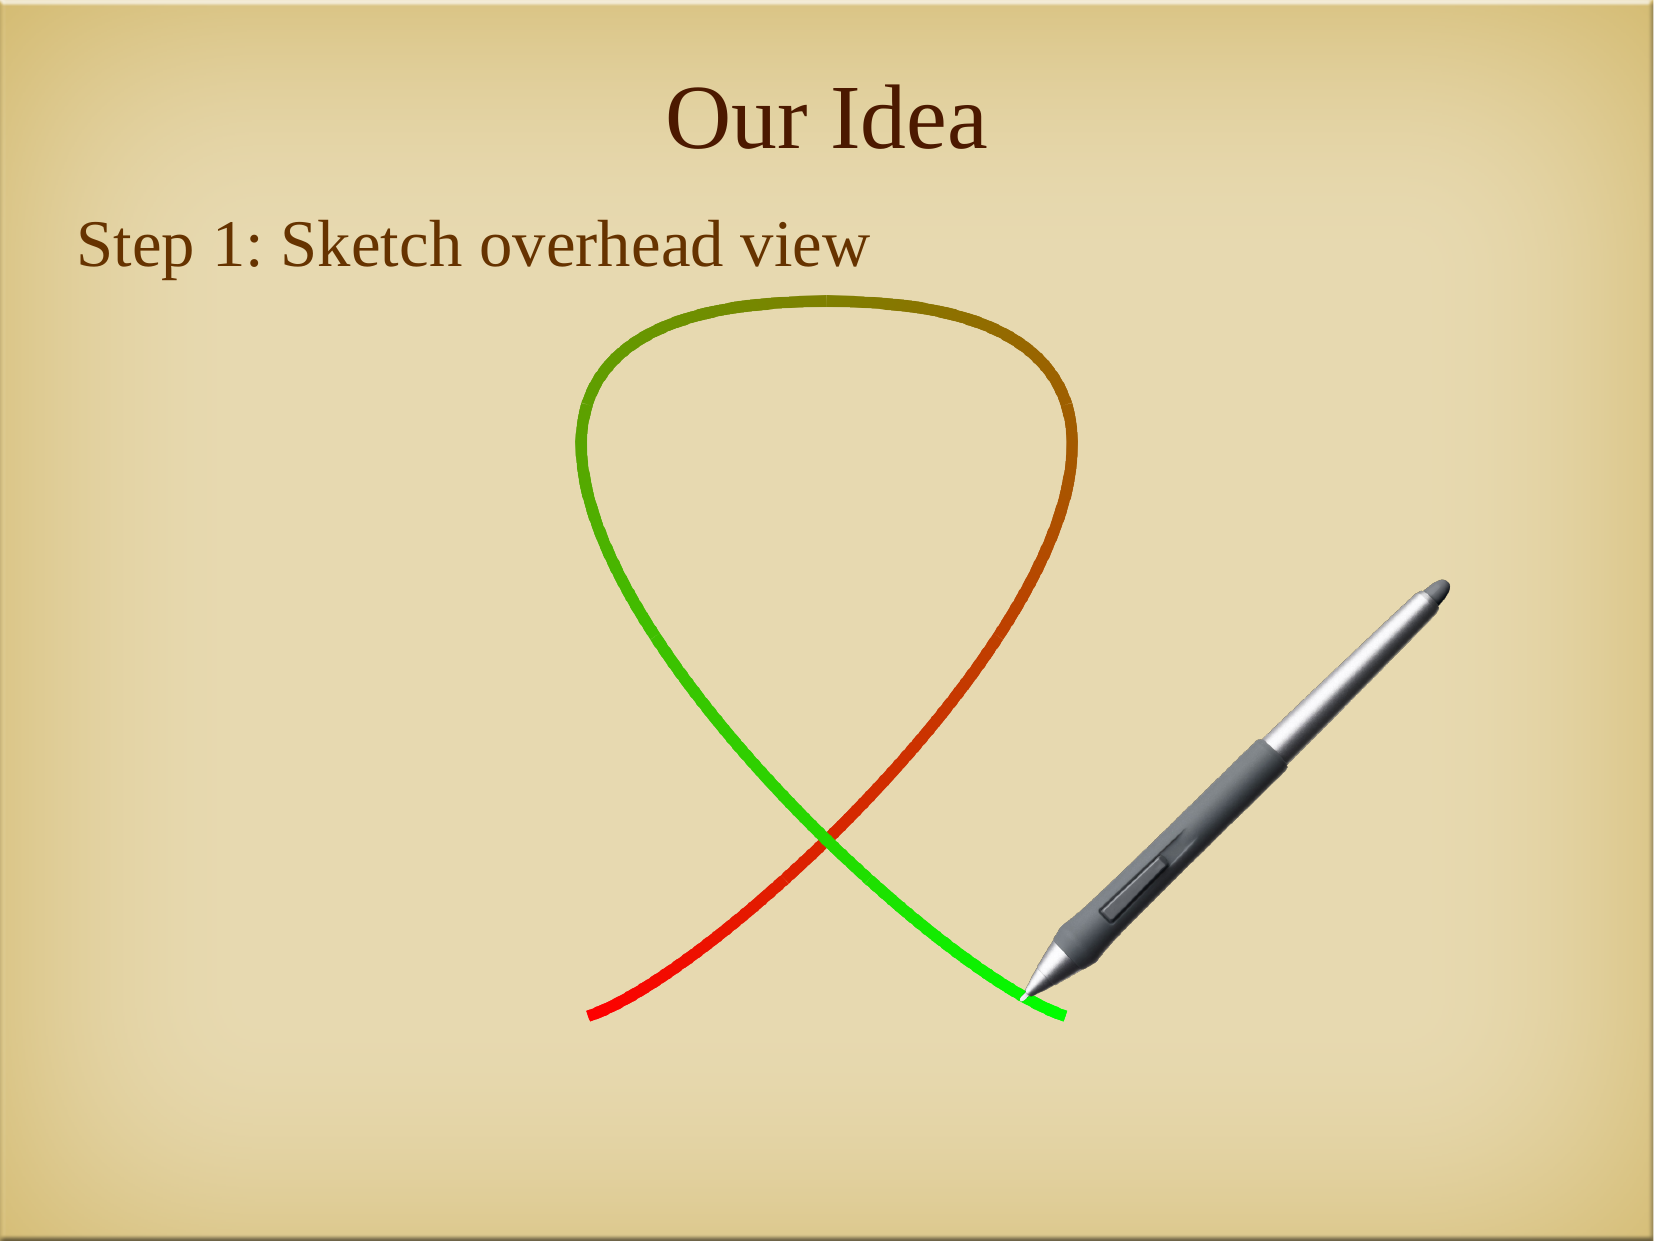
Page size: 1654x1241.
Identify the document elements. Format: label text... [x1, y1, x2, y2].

list Step 1: Sketch overhead view [59, 206, 1595, 1182]
title Our Idea [59, 58, 1595, 178]
picture [0, 0, 1654, 1241]
